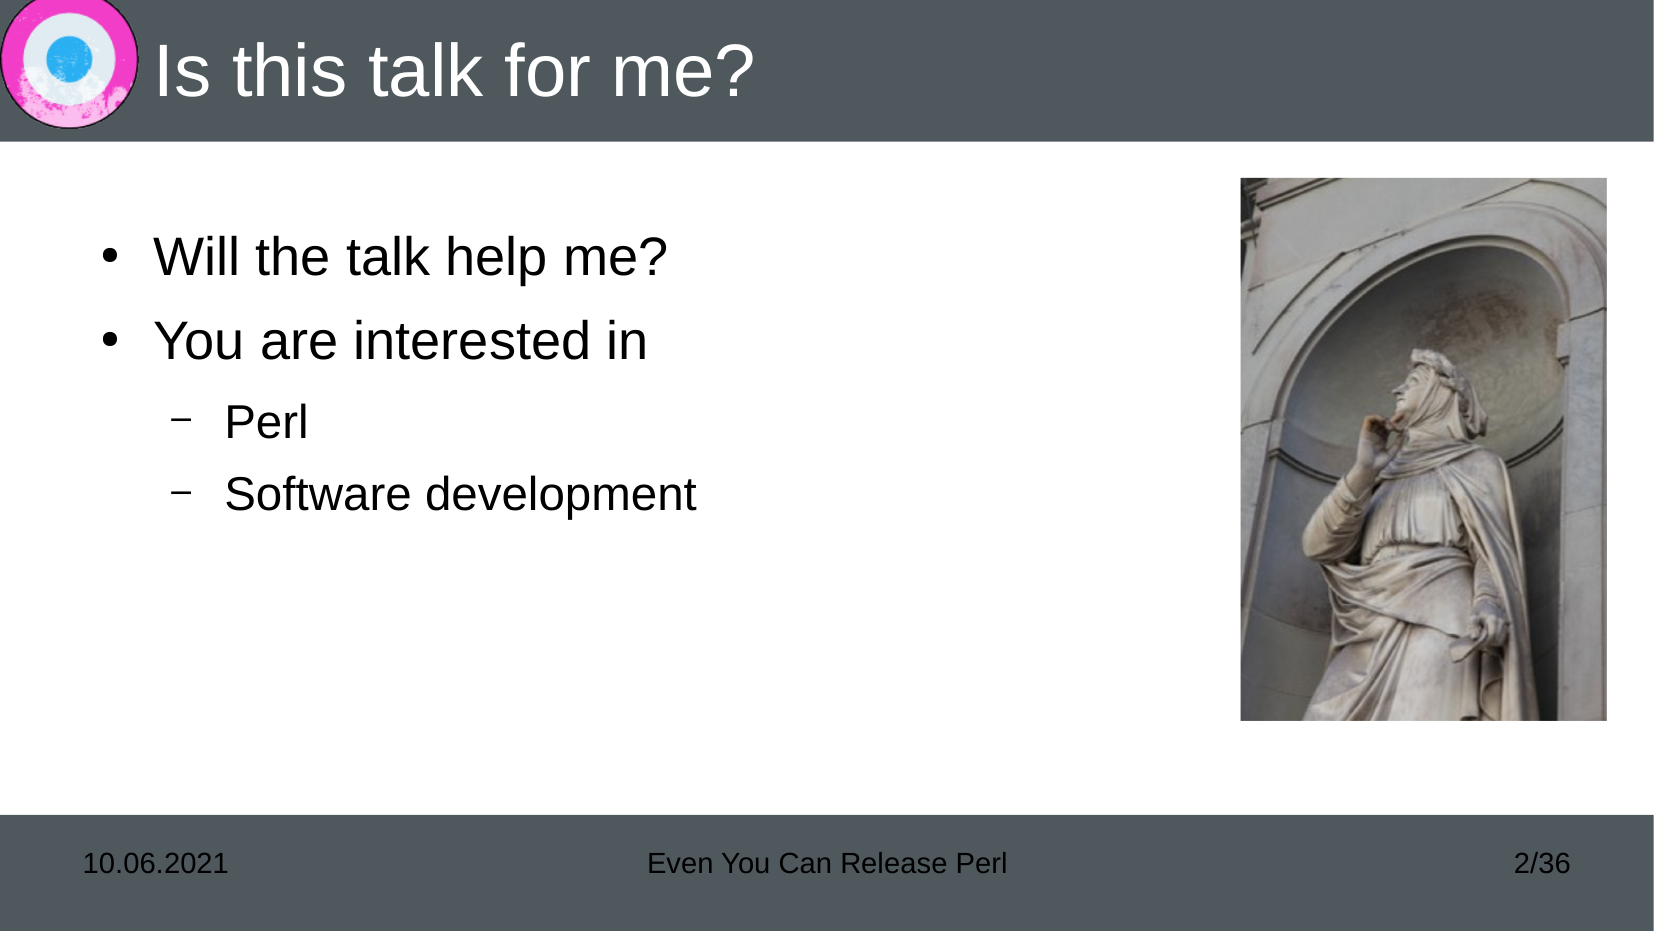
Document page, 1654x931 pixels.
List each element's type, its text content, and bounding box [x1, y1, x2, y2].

picture [1240, 177, 1607, 721]
title Is this talk for me? [153, 5, 1654, 136]
list Will the talk help me? You are interested in Perl Software development [82, 141, 1571, 815]
picture [0, 0, 228, 148]
